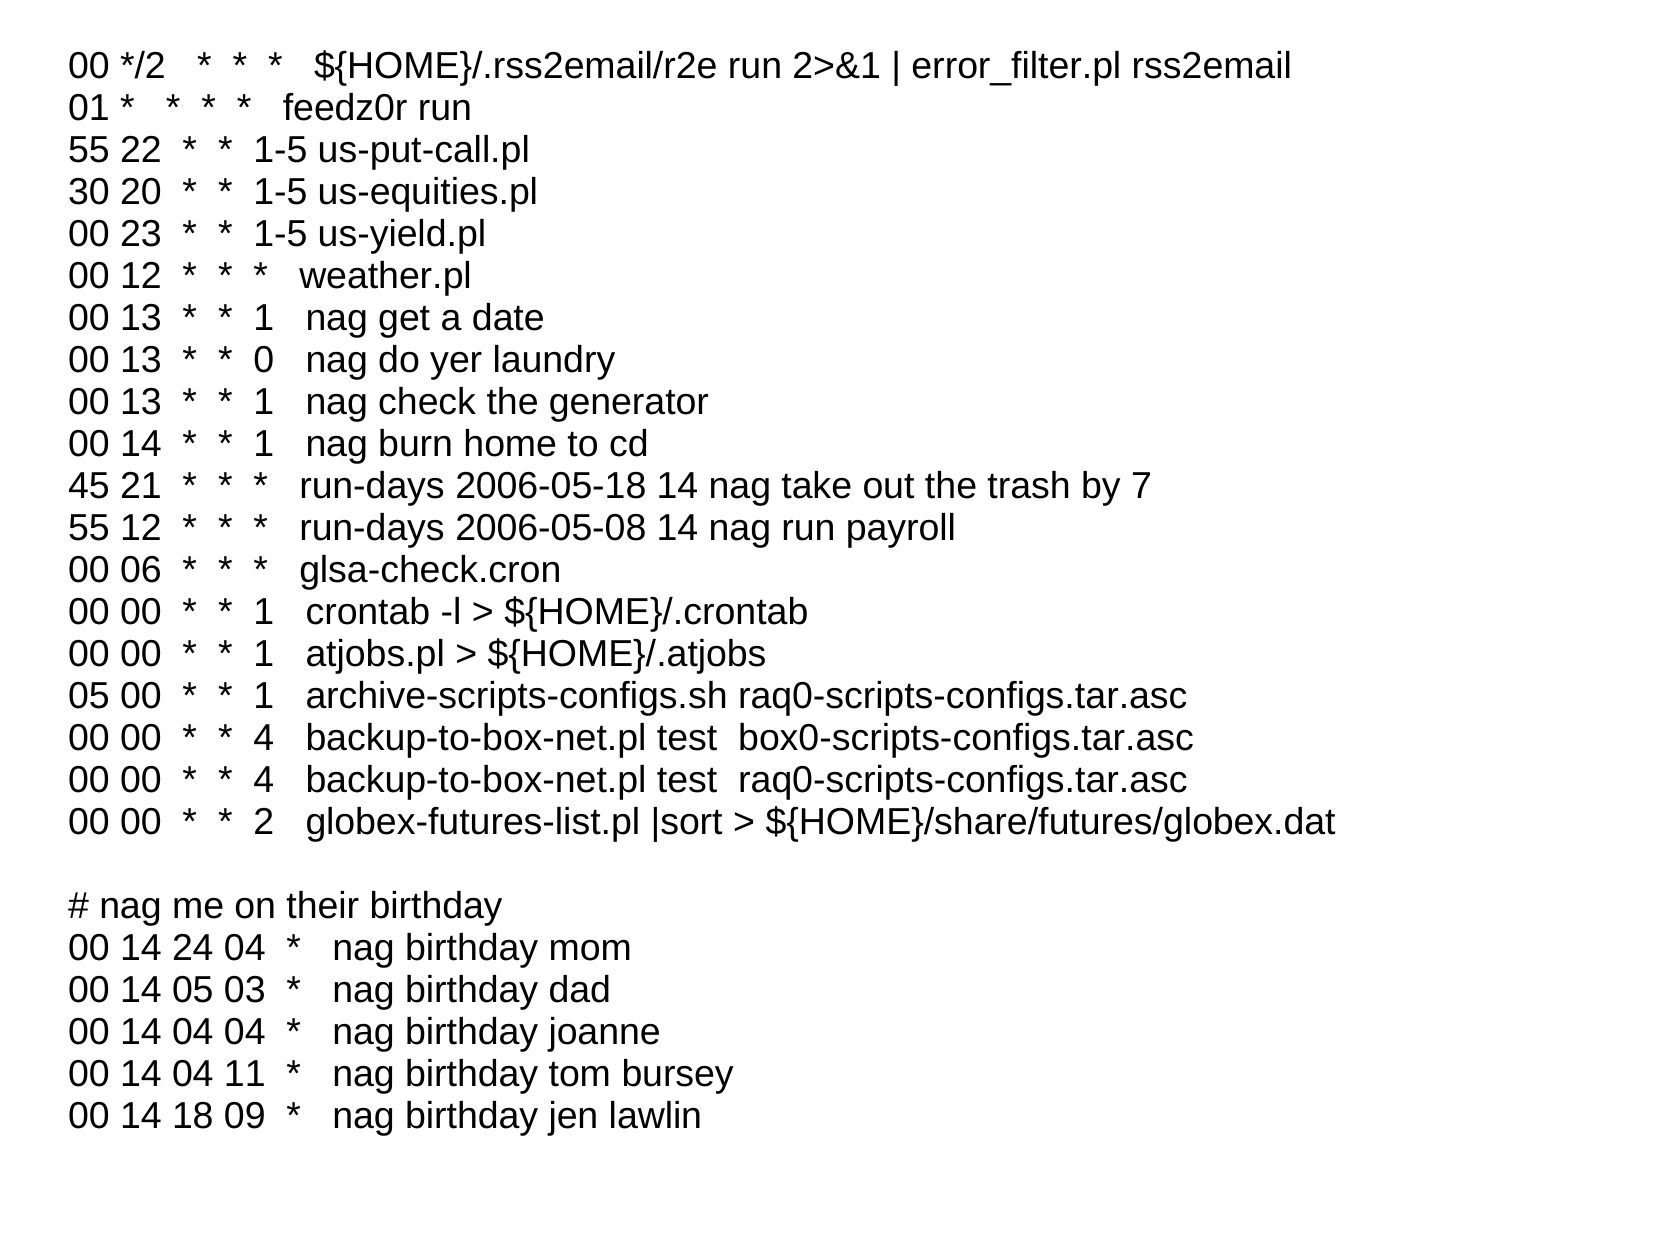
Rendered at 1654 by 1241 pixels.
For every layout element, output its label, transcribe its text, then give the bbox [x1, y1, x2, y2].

text_box 00 */2 * * * ${HOME}/.rss2email/r2e run 2>&1 | error_filter.pl rss2email 01 * * * * feedz0r run 55 22 * * 1-5 us-put-call.pl 30 20 * * 1-5 us-equities.pl 00 23 * * 1-5 us-yield.pl 00 12 * * * weather.pl 00 13 * * 1 nag get a date 00 13 * * 0 nag do yer laundry 00 13 * * 1 nag check the generator 00 14 * * 1 nag burn home to cd 45 21 * * * run-days 2006-05-18 14 nag take out the trash by 7 55 12 * * * run-days 2006-05-08 14 nag run payroll 00 06 * * * glsa-check.cron 00 00 * * 1 crontab -l > ${HOME}/.crontab 00 00 * * 1 atjobs.pl > ${HOME}/.atjobs 05 00 * * 1 archive-scripts-configs.sh raq0-scripts-configs.tar.asc 00 00 * * 4 backup-to-box-net.pl test box0-scripts-configs.tar.asc 00 00 * * 4 backup-to-box-net.pl test raq0-scripts-configs.tar.asc 00 00 * * 2 globex-futures-list.pl |sort > ${HOME}/share/futures/globex.dat # nag me on their birthday 00 14 24 04 * nag birthday mom 00 14 05 03 * nag birthday dad 00 14 04 04 * nag birthday joanne 00 14 04 11 * nag birthday tom bursey 00 14 18 09 * nag birthday jen lawlin [53, 37, 1351, 1145]
